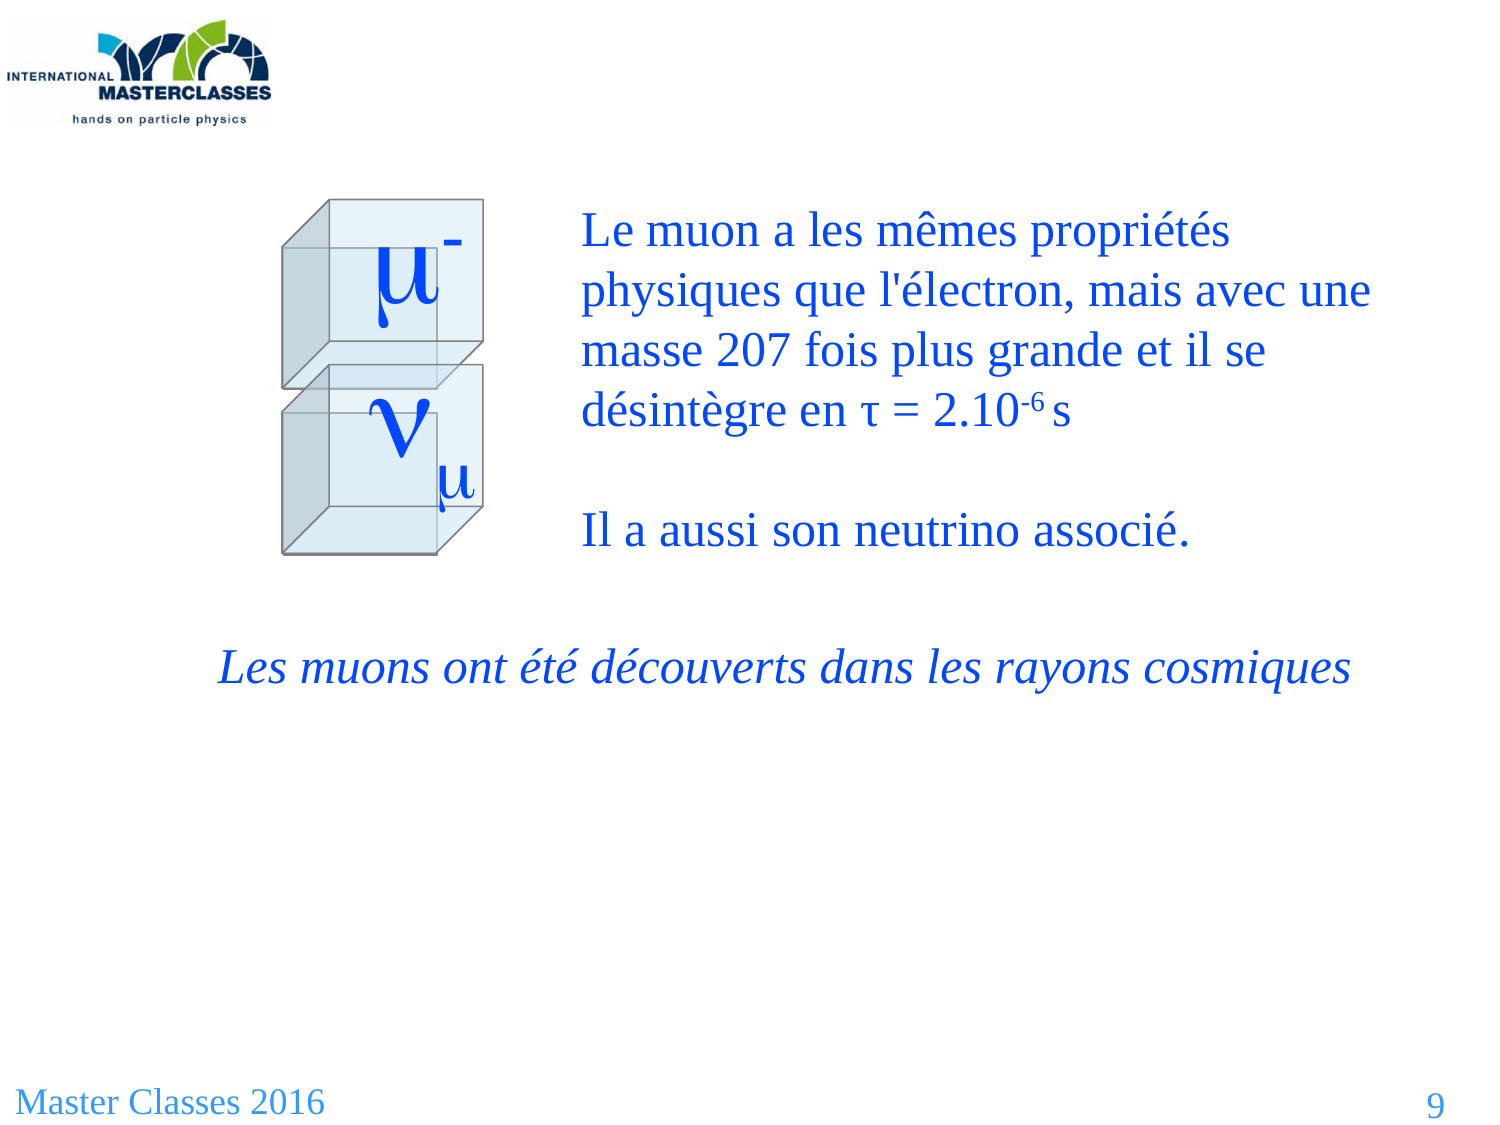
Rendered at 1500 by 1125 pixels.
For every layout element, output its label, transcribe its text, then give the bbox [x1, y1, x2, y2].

text_box [281, 199, 438, 555]
text_box μ- [354, 171, 482, 324]
text_box Les muons ont été découverts dans les rayons cosmiques [203, 626, 1368, 701]
text_box Le muon a les mêmes propriétés physiques que l'électron, mais avec une masse 207 fois plus grande et il se désintègre en τ = 2.10-6 s Il a aussi son neutrino associé. [566, 189, 1406, 591]
picture [2, 10, 280, 130]
text_box νμ [354, 324, 492, 521]
